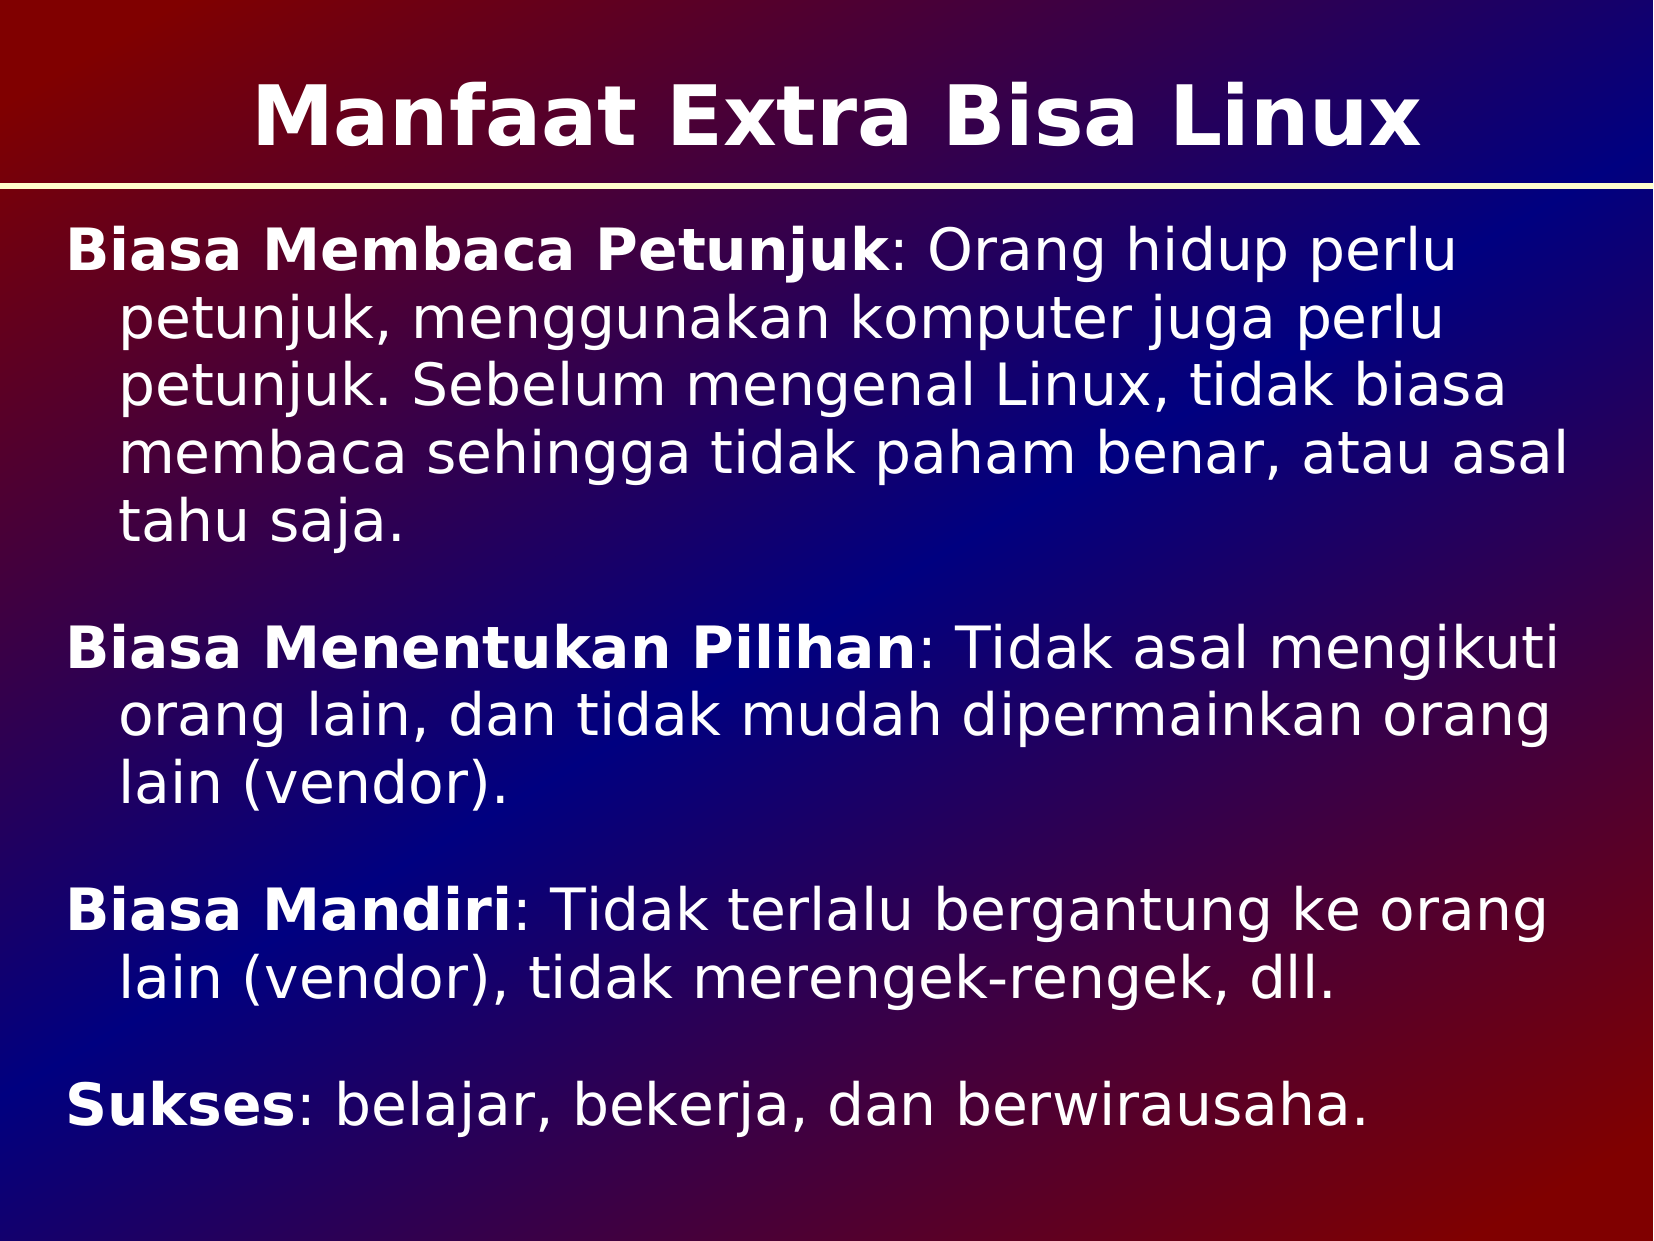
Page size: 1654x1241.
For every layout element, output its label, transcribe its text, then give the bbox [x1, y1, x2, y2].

title Manfaat Extra Bisa Linux [131, 20, 1544, 213]
list Biasa Membaca Petunjuk: Orang hidup perlu petunjuk, menggunakan komputer juga perlu petunjuk. Sebelum mengenal Linux, tidak biasa membaca sehingga tidak paham benar, atau asal tahu saja. Biasa Menentukan Pilihan: Tidak asal mengikuti orang lain, dan tidak mudah dipermainkan orang lain (vendor). Biasa Mandiri: Tidak terlalu bergantung ke orang lain (vendor), tidak merengek-rengek, dll. Sukses: belajar, bekerja, dan berwirausaha. [47, 216, 1600, 1241]
